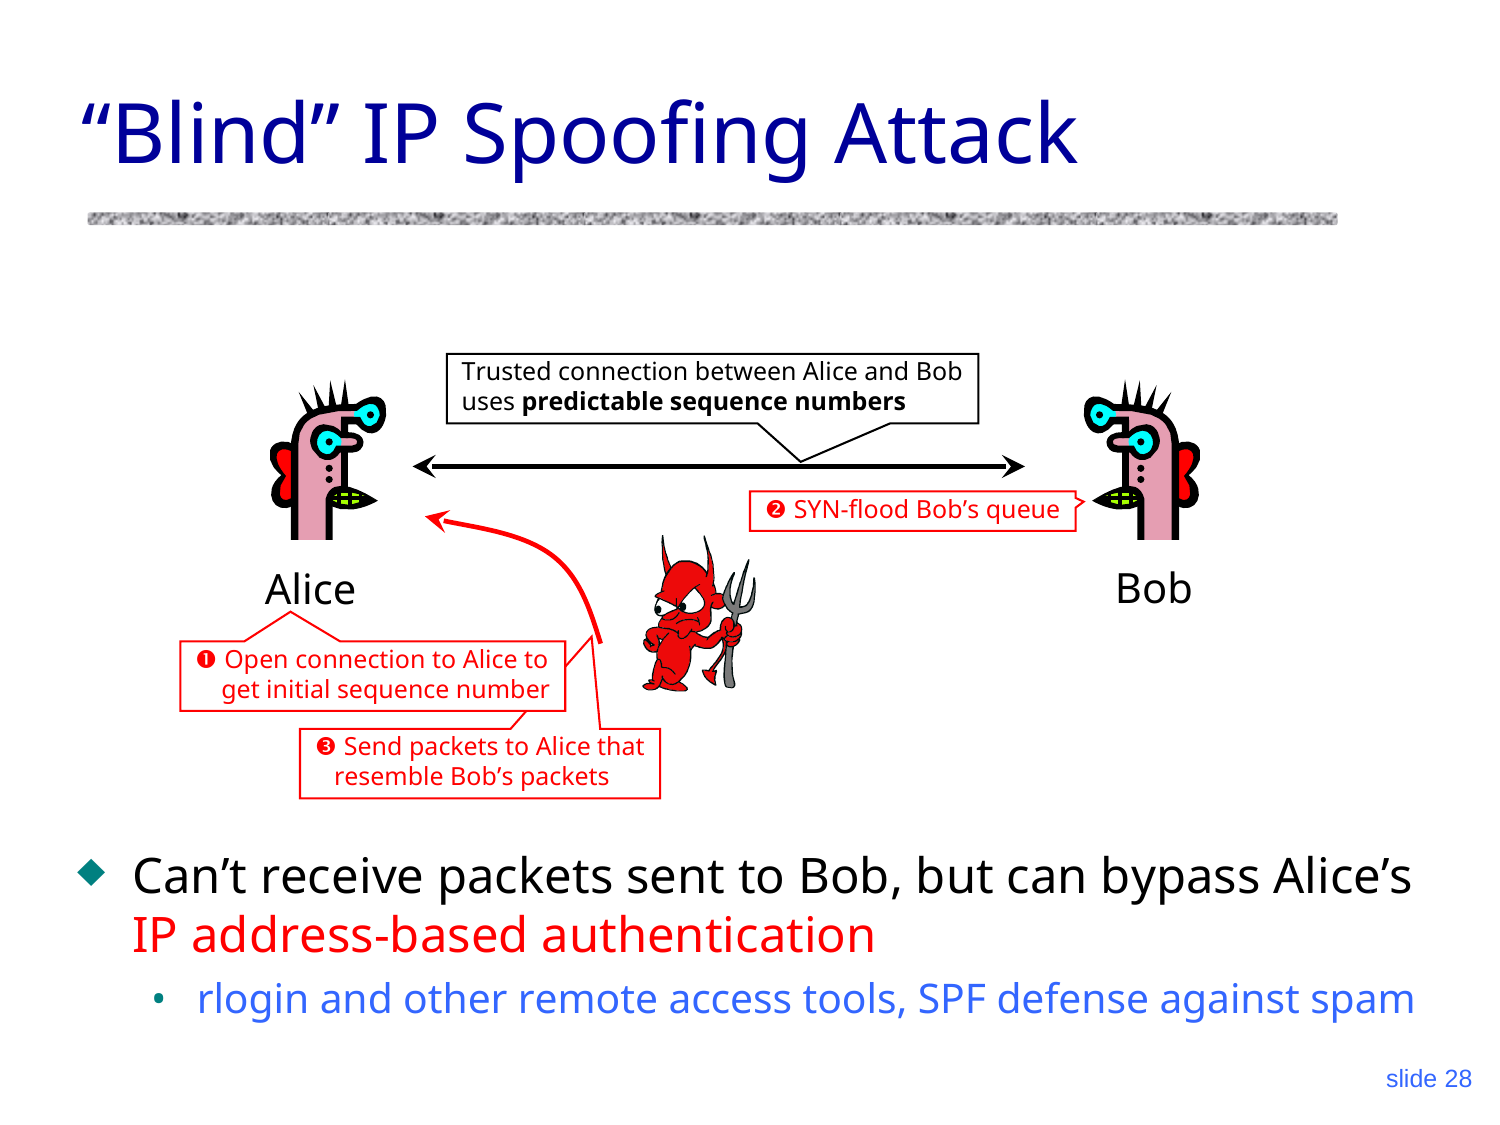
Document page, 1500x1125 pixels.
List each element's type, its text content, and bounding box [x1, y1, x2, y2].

text_box Bob [1099, 553, 1208, 620]
picture [1082, 378, 1200, 542]
text_box slide <number> [1174, 1025, 1488, 1101]
title “Blind” IP Spoofing Attack [66, 37, 1342, 188]
picture [642, 535, 756, 692]
picture [87, 212, 1338, 226]
text_box Alice [249, 554, 372, 621]
picture [270, 378, 388, 542]
text_box Trusted connection between Alice and Bob uses predictable sequence numbers [446, 353, 979, 462]
text_box  Open connection to Alice to get initial sequence number [180, 611, 566, 711]
list Can’t receive packets sent to Bob, but can bypass Alice’s IP address-based authentication rlogin and other remote access tools, SPF defense against spam [62, 837, 1438, 1038]
text_box  SYN-flood Bob’s queue [750, 491, 1084, 531]
text_box  Send packets to Alice that resemble Bob’s packets [300, 636, 661, 799]
